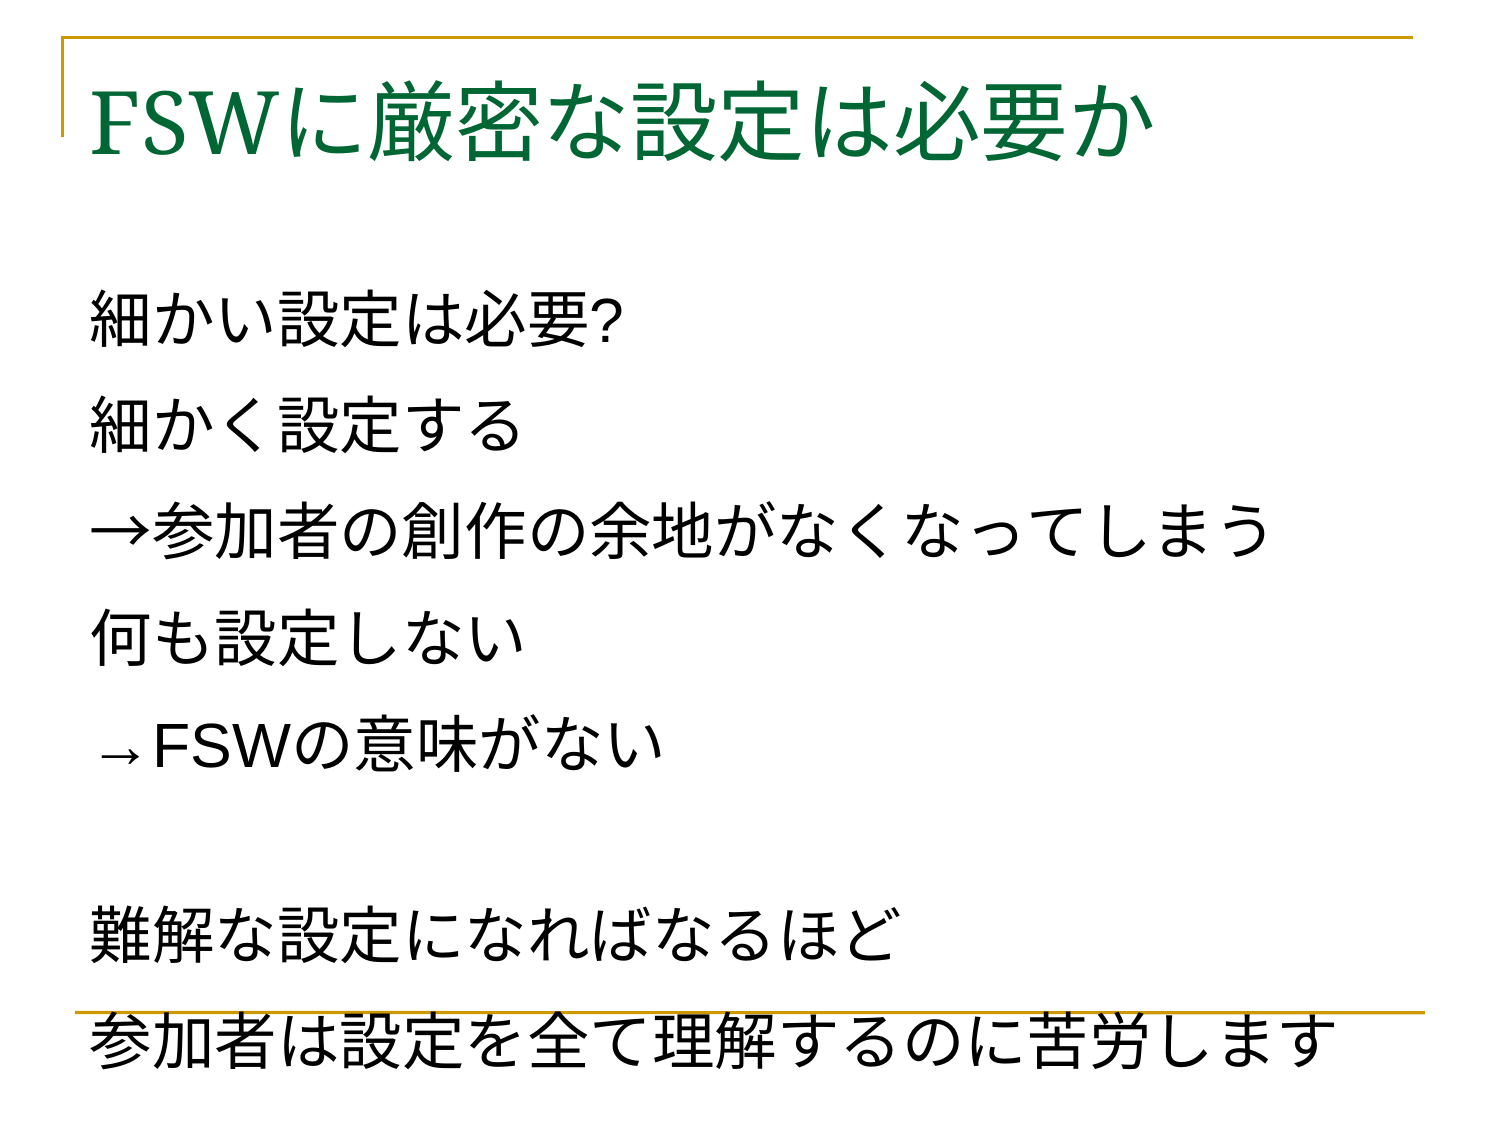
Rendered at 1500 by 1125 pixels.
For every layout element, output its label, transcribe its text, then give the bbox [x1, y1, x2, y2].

title FSWに厳密な設定は必要か [75, 45, 1426, 233]
list 細かい設定は必要? 細かく設定する →参加者の創作の余地がなくなってしまう 何も設定しない →FSWの意味がない 難解な設定になればなるほど 参加者は設定を全て理解するのに苦労します [75, 262, 1426, 1006]
